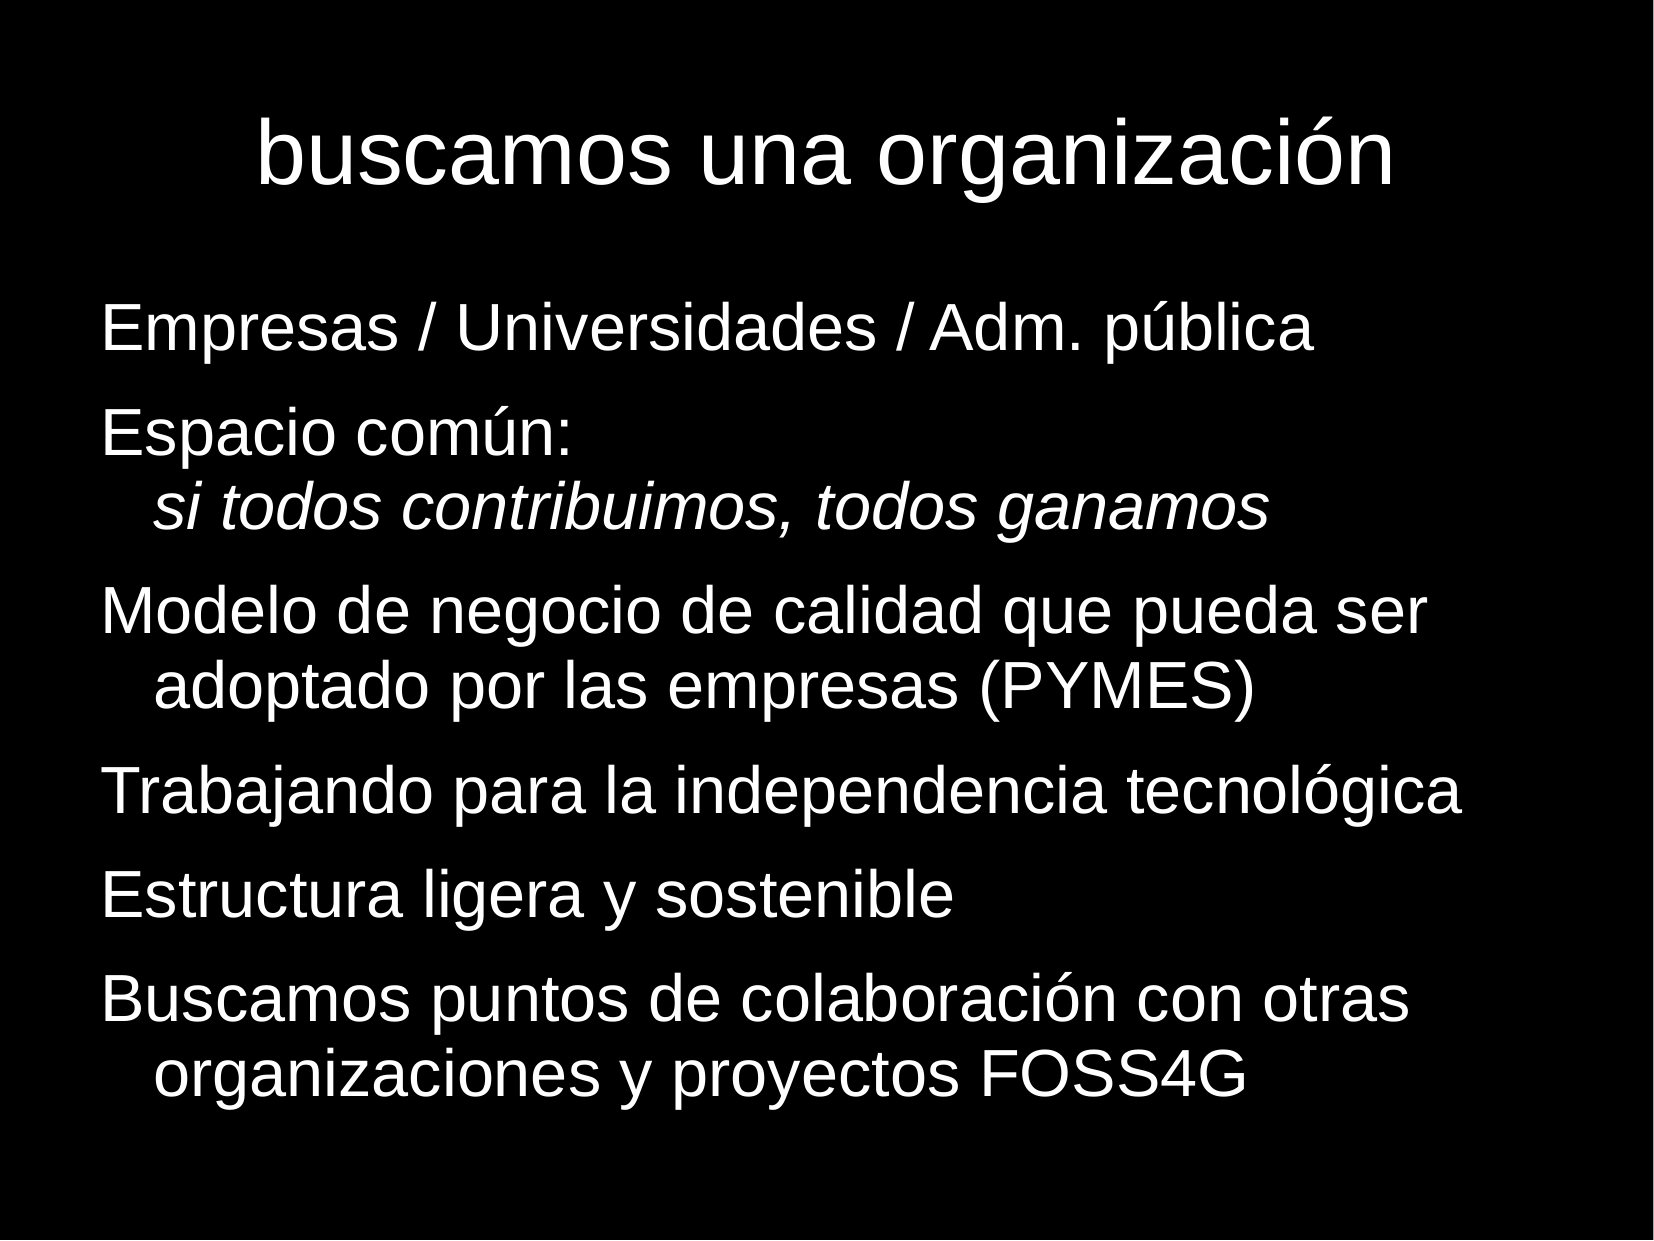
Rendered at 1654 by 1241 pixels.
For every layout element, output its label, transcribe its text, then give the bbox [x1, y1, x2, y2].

list Empresas / Universidades / Adm. pública Espacio común: si todos contribuimos, todos ganamos Modelo de negocio de calidad que pueda ser adoptado por las empresas (PYMES) Trabajando para la independencia tecnológica Estructura ligera y sostenible Buscamos puntos de colaboración con otras organizaciones y proyectos FOSS4G [82, 290, 1571, 1111]
title buscamos una organización [82, 49, 1571, 257]
